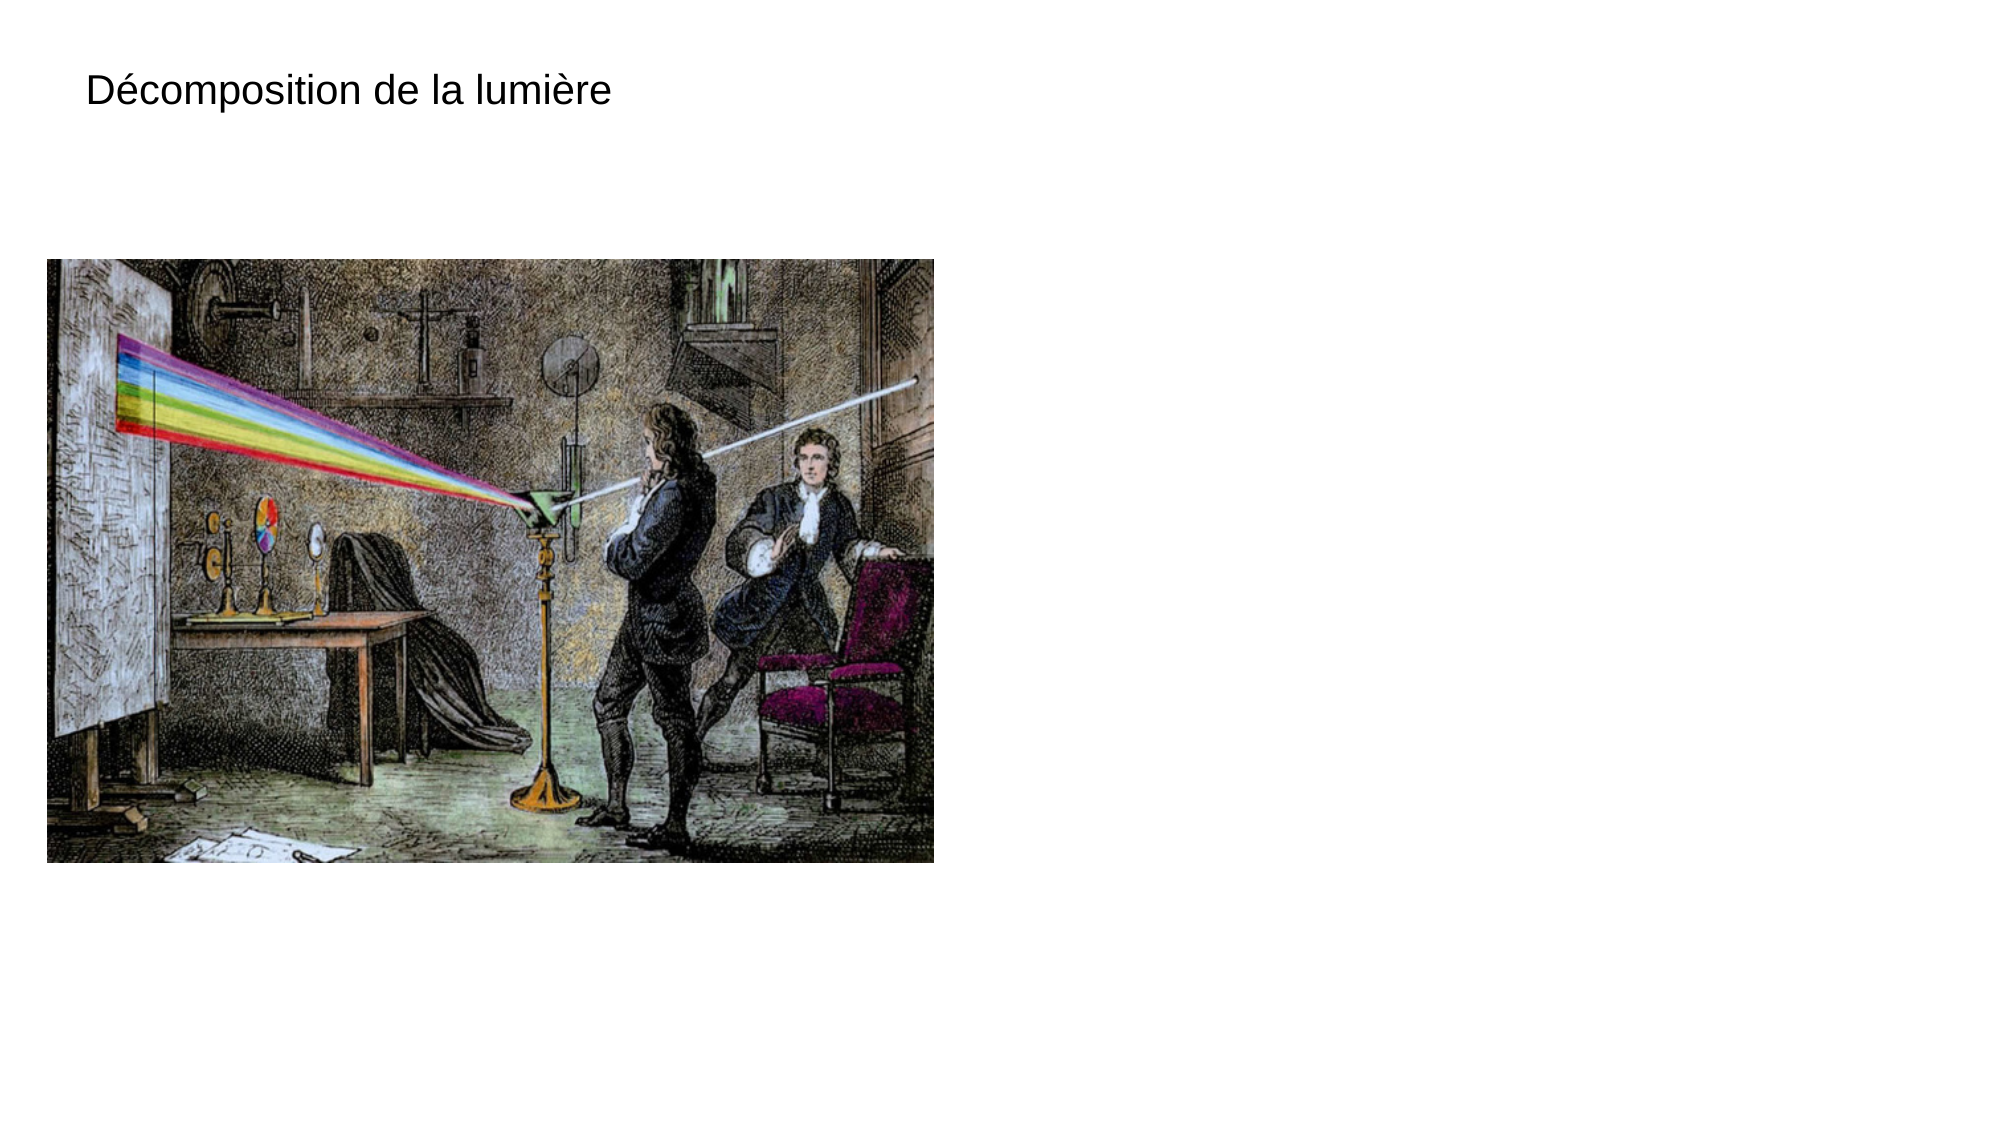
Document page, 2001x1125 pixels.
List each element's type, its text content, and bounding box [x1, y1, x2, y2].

text_box Décomposition de la lumière [70, 59, 638, 215]
picture [47, 259, 934, 863]
